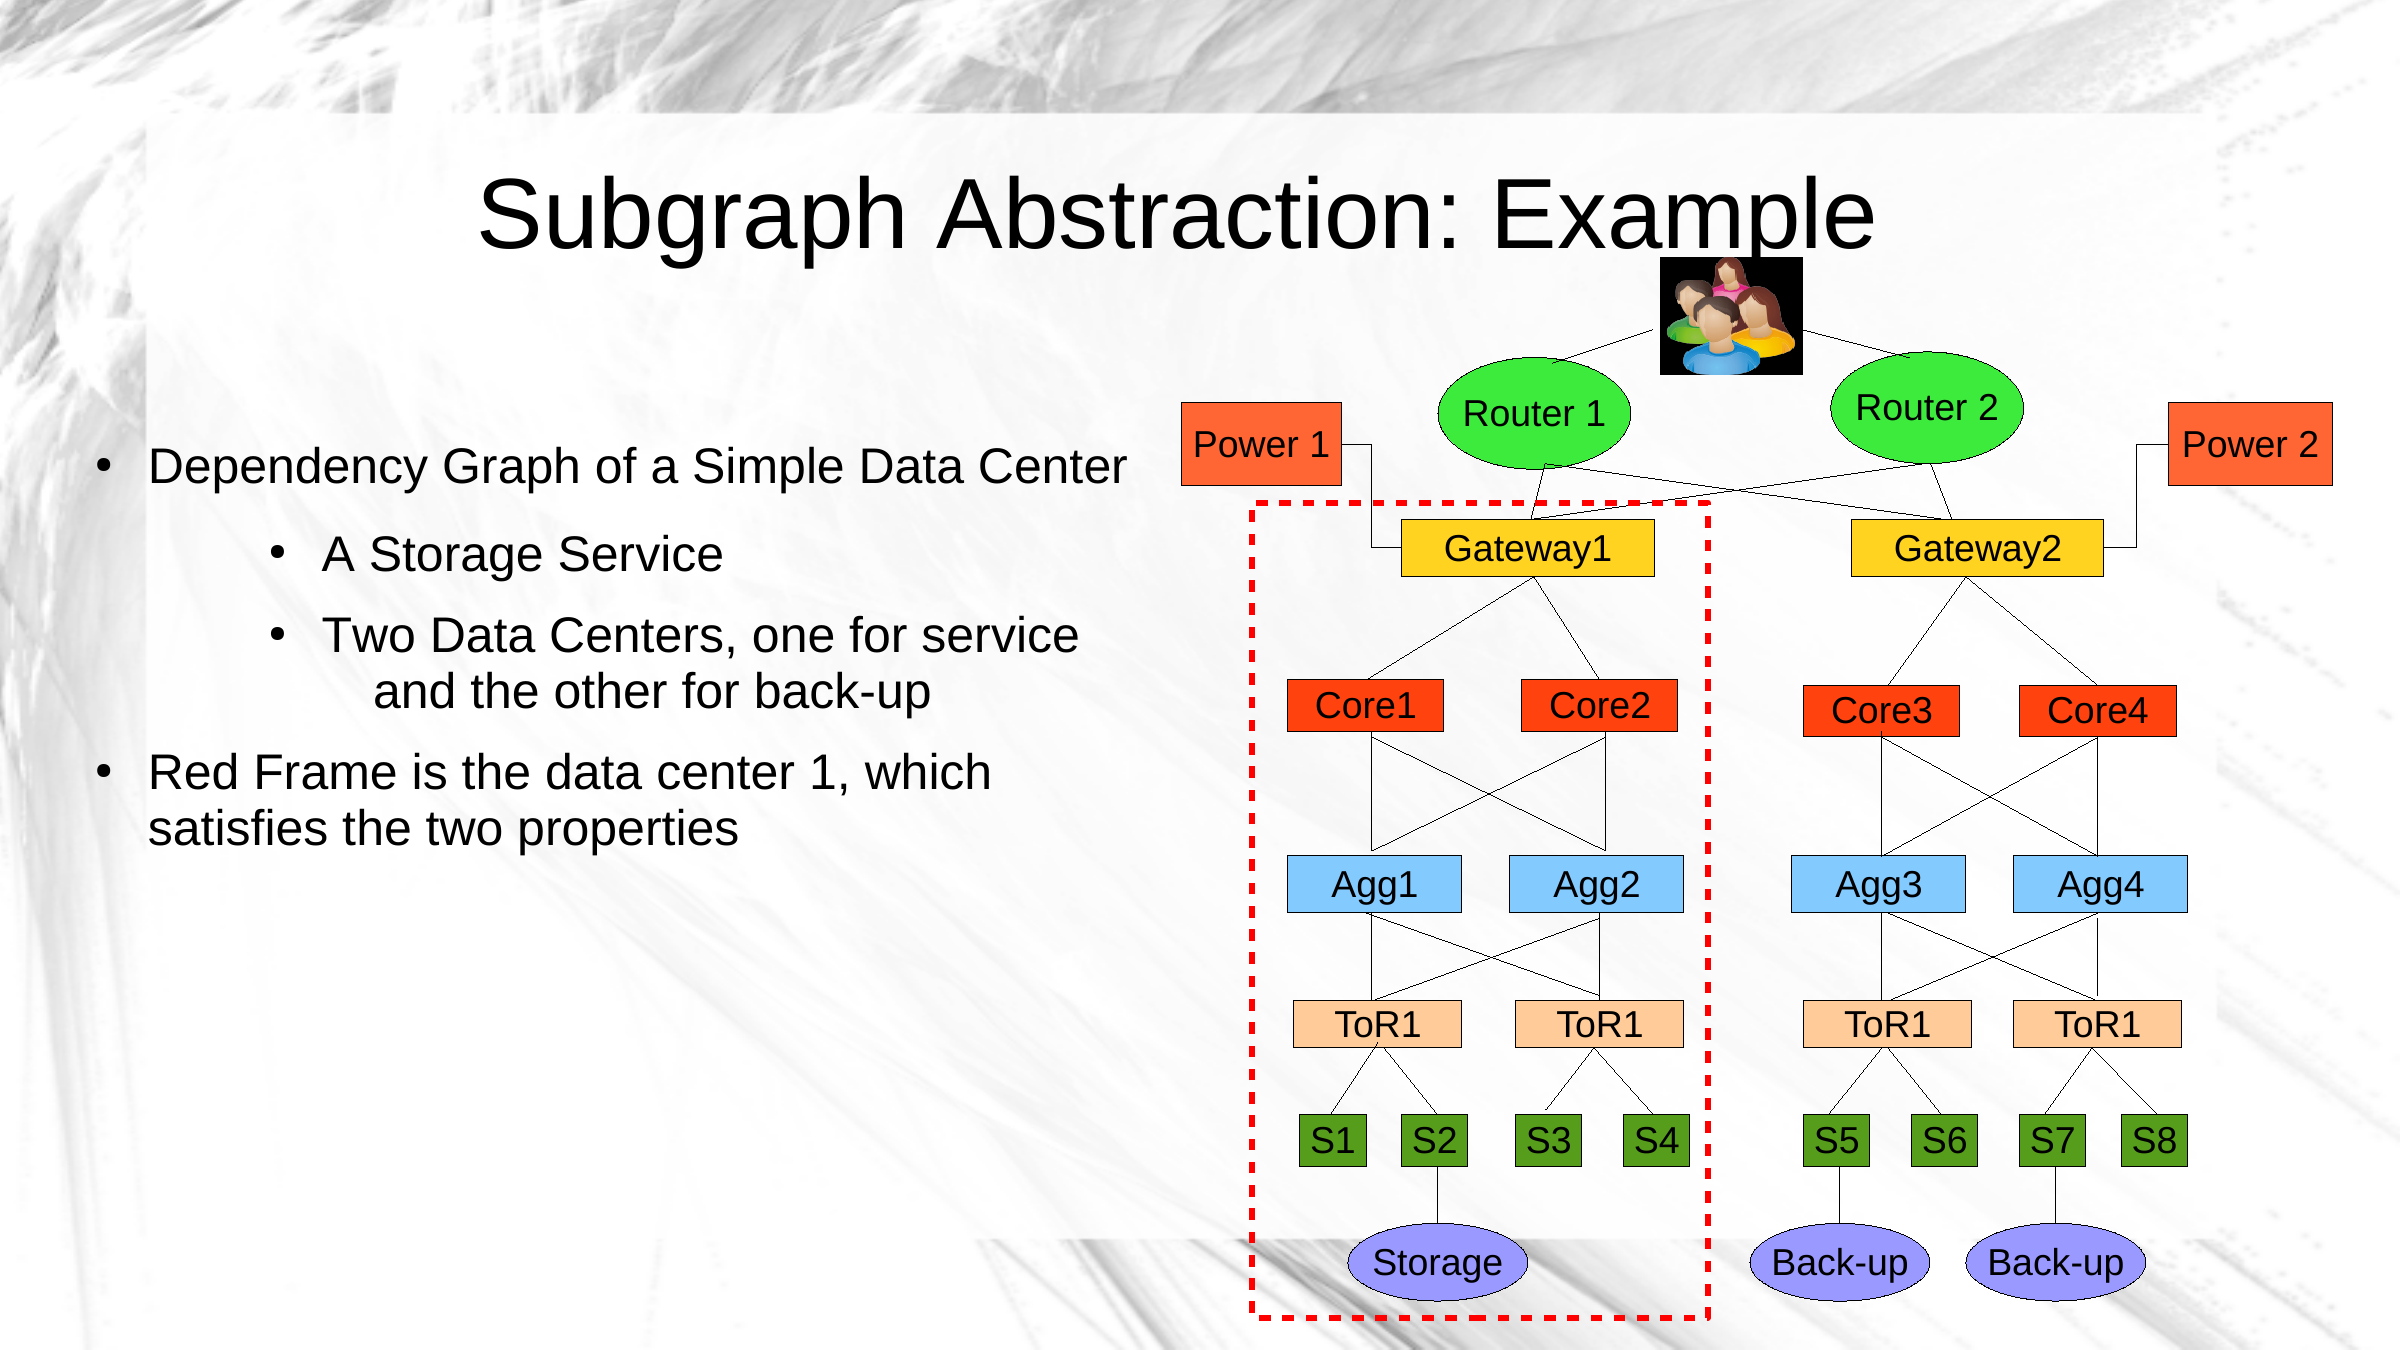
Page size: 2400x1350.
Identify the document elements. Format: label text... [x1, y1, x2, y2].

text_box Agg4 [2013, 855, 2188, 913]
title Subgraph Abstraction: Example [171, 122, 2186, 305]
text_box ToR1 [2013, 1000, 2182, 1048]
text_box Power 2 [2168, 402, 2333, 486]
text_box S7 [2019, 1114, 2086, 1167]
text_box Core3 [1803, 685, 1960, 737]
text_box ToR1 [1803, 1000, 1972, 1048]
picture [0, 0, 2400, 1350]
text_box Back-up [1749, 1223, 1930, 1302]
text_box Core4 [2019, 685, 2177, 737]
text_box S8 [2121, 1114, 2188, 1167]
text_box Agg3 [1791, 855, 1966, 913]
list Dependency Graph of a Simple Data Center A Storage Service Two Data Centers, one for service and the other for back-up Red Frame is the data center 1, which satisfies the two properties [77, 438, 1132, 1132]
text_box Router 2 [1830, 351, 2024, 464]
text_box Router 1 [1437, 357, 1631, 470]
text_box [1252, 502, 1708, 1318]
text_box S5 [1803, 1114, 1870, 1167]
text_box Back-up [1965, 1223, 2146, 1302]
text_box Gateway2 [1851, 519, 2104, 577]
text_box Power 1 [1181, 402, 1342, 486]
text_box S6 [1911, 1114, 1978, 1167]
